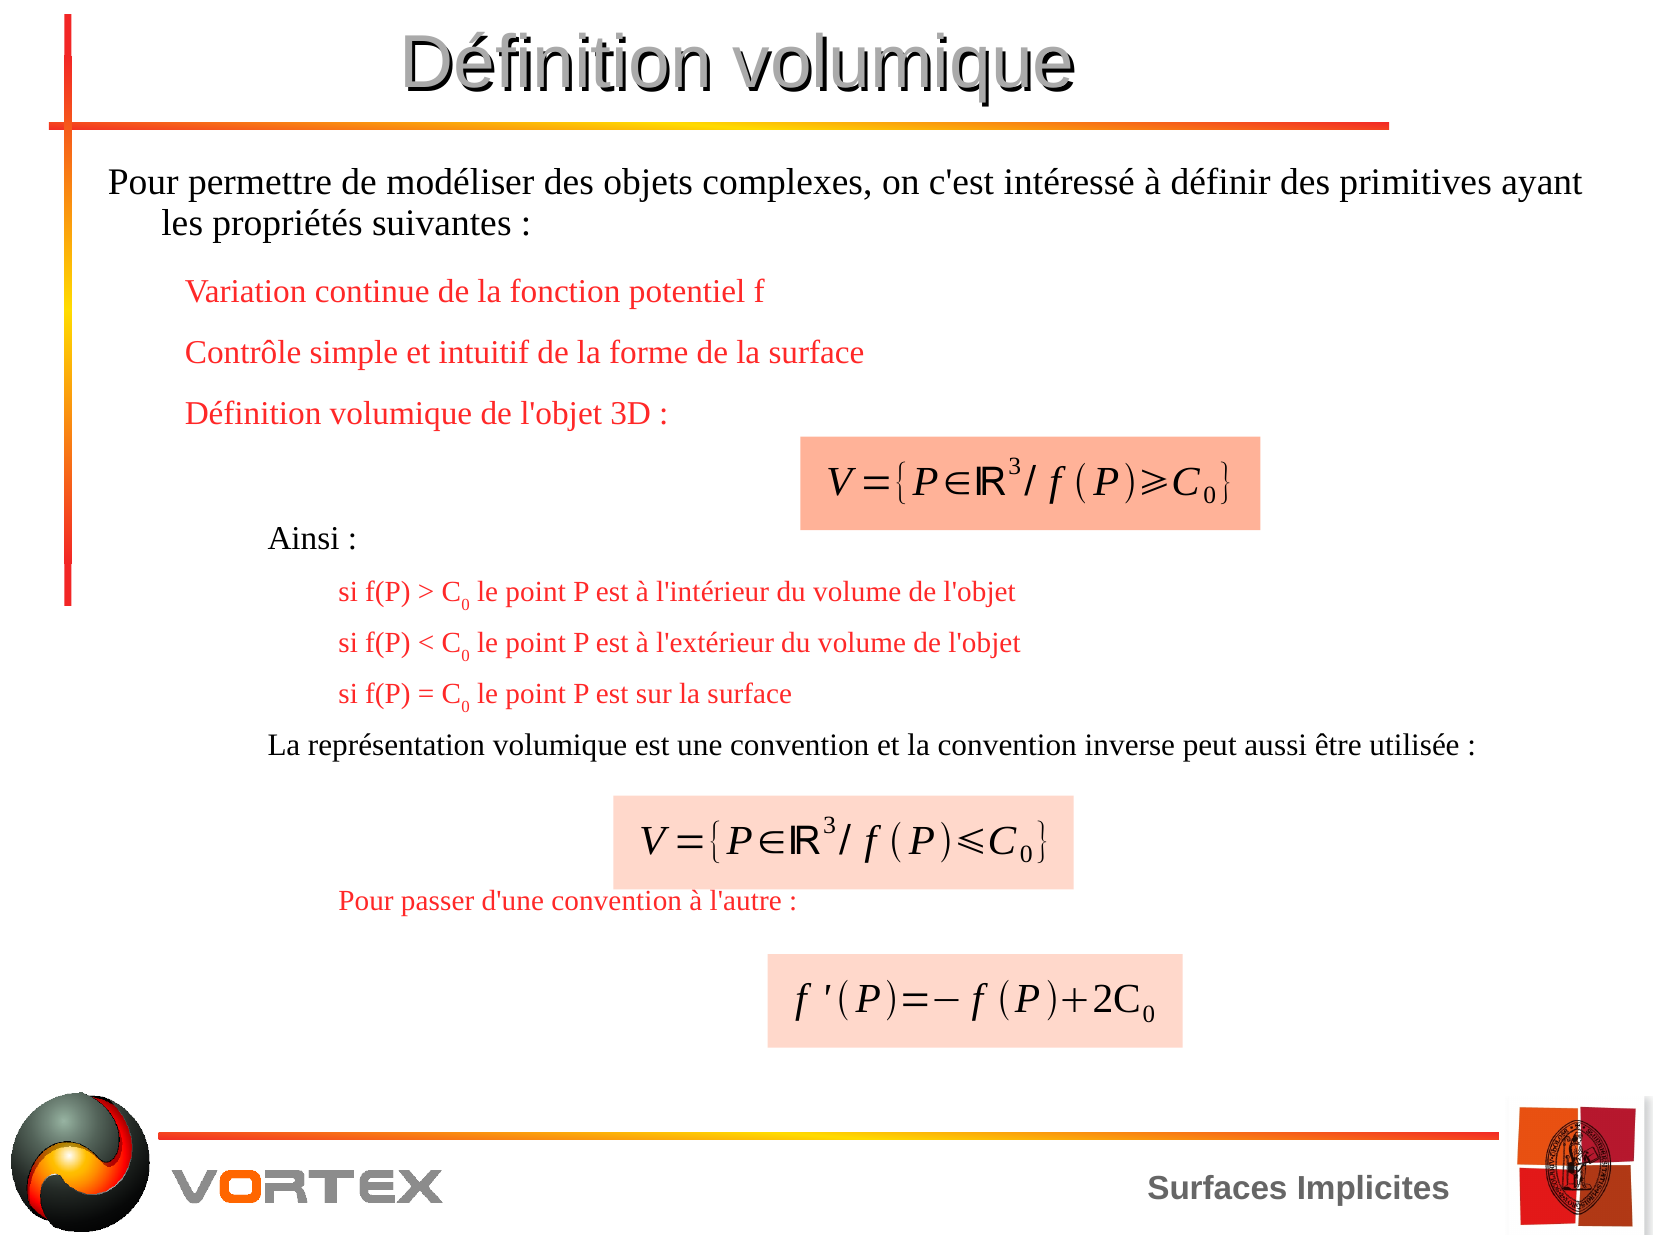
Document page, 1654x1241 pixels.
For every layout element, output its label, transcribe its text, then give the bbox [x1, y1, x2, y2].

chart [631, 811, 1059, 869]
list Pour permettre de modéliser des objets complexes, on c'est intéressé à définir des primitives ayant les propriétés suivantes : Variation continue de la fonction potentiel f Contrôle simple et intuitif de la forme de la surface Définition volumique de l'objet 3D : Ainsi : si f(P) > C0 le point P est à l'intérieur du volume de l'objet si f(P) < C0 le point P est à l'extérieur du volume de l'objet si f(P) = C0 le point P est sur la surface La représentation volumique est une convention et la convention inverse peut aussi être utilisée : Pour passer d'une convention à l'autre : [90, 160, 1634, 1103]
title Définition volumique [82, 4, 1392, 120]
picture [1505, 1096, 1653, 1235]
chart [779, 975, 1162, 1028]
picture [11, 1092, 443, 1232]
text_box [613, 795, 1074, 890]
chart [818, 452, 1242, 510]
